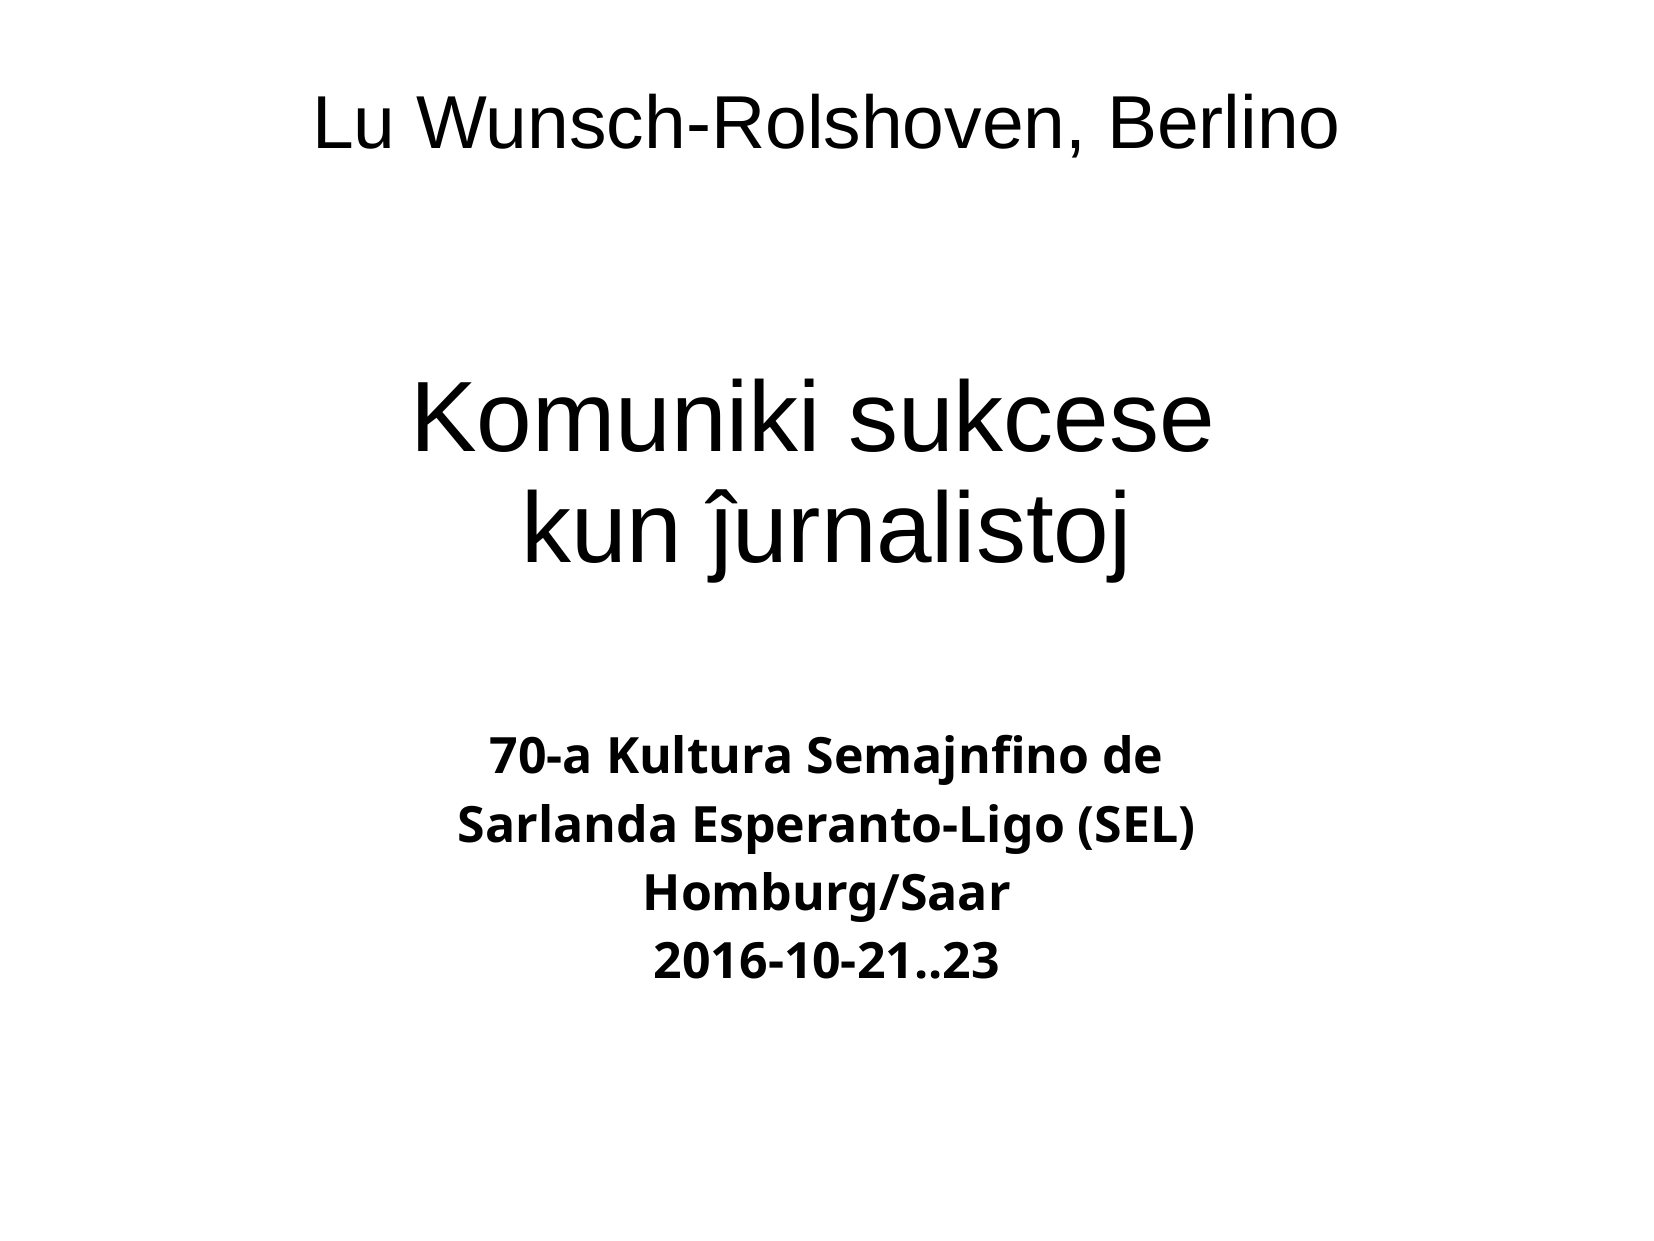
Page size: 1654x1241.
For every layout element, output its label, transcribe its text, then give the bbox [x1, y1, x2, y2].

subtitle Lu Wunsch-Rolshoven, Berlino Komuniki sukcese kun ĵurnalistoj 70-a Kultura Semajnfino de Sarlanda Esperanto-Ligo (SEL) Homburg/Saar 2016-10-21..23 [82, 15, 1571, 1044]
